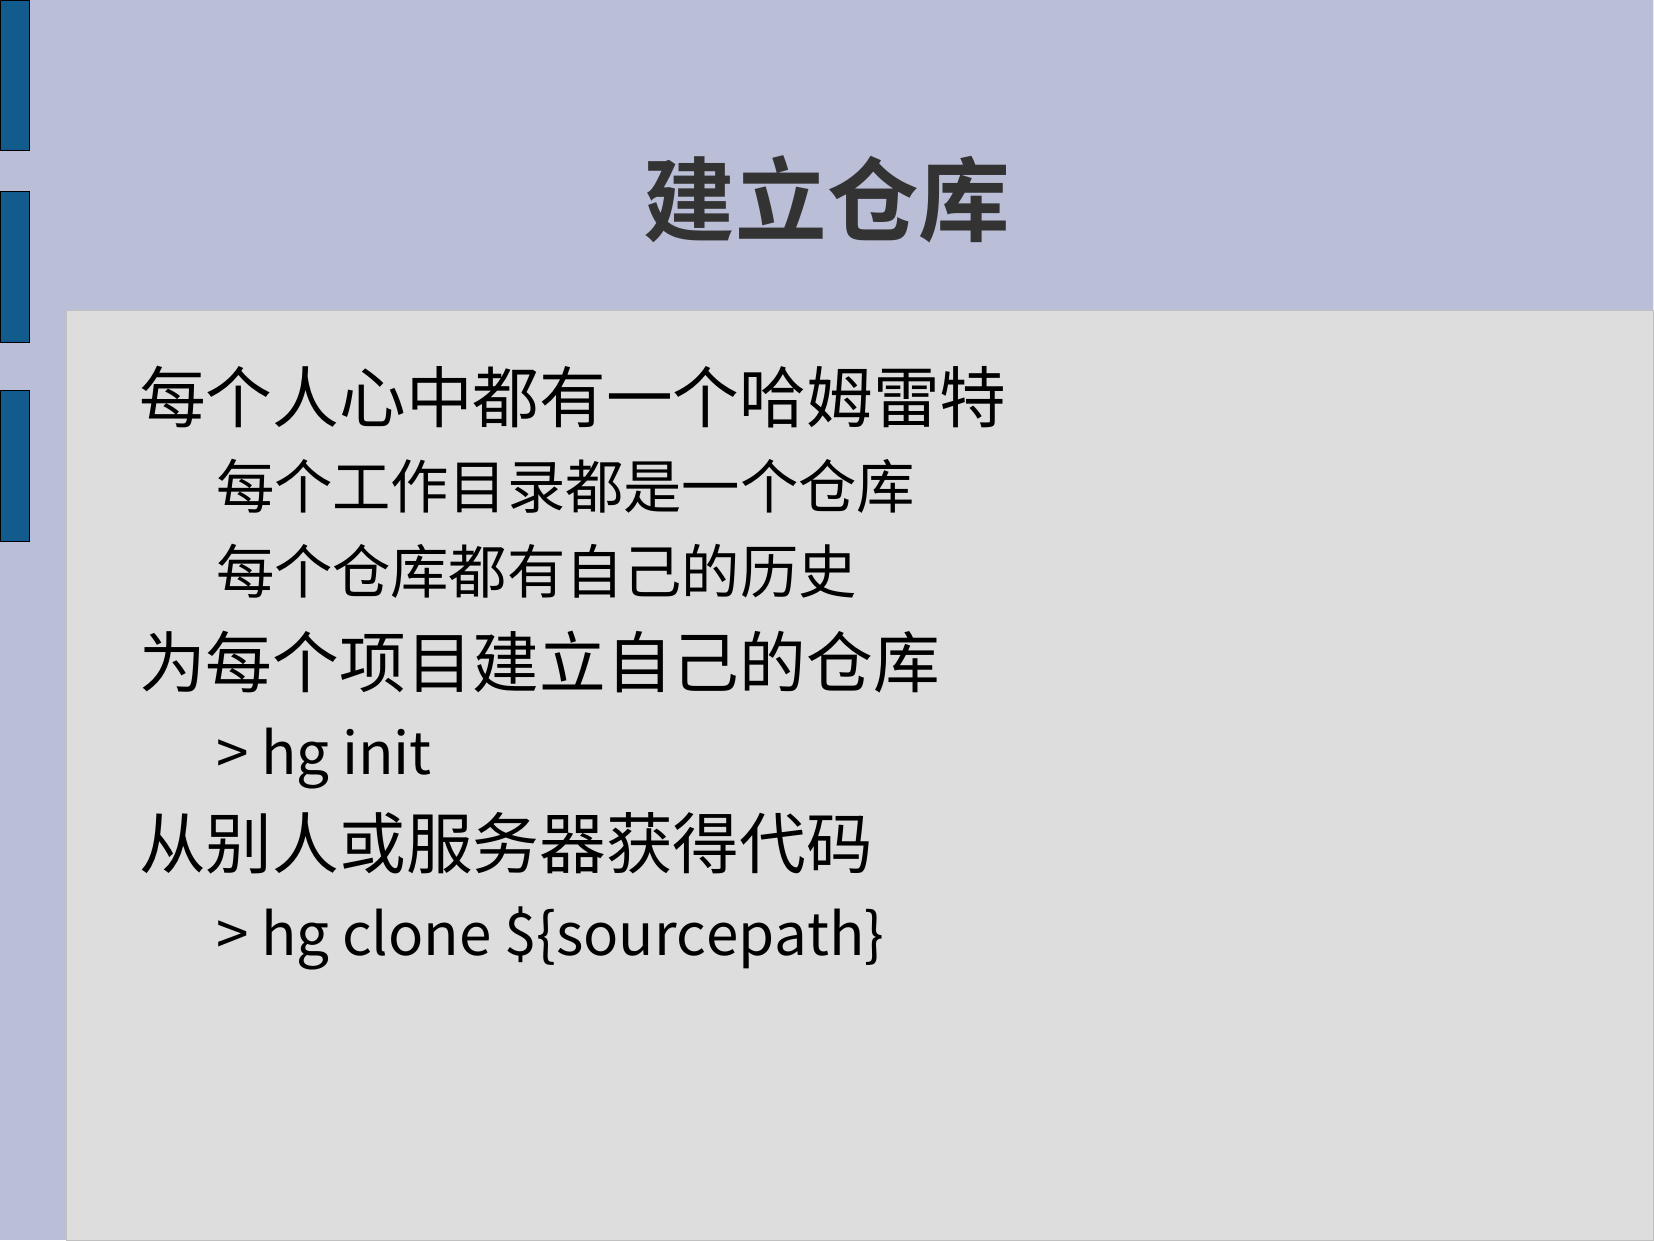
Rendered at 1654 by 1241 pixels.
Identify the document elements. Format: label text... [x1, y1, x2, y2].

title 建立仓库 [121, 91, 1534, 299]
list 每个人心中都有一个哈姆雷特 每个工作目录都是一个仓库 每个仓库都有自己的历史 为每个项目建立自己的仓库 > hg init 从别人或服务器获得代码 > hg clone ${sourcepath} [121, 344, 1534, 1127]
